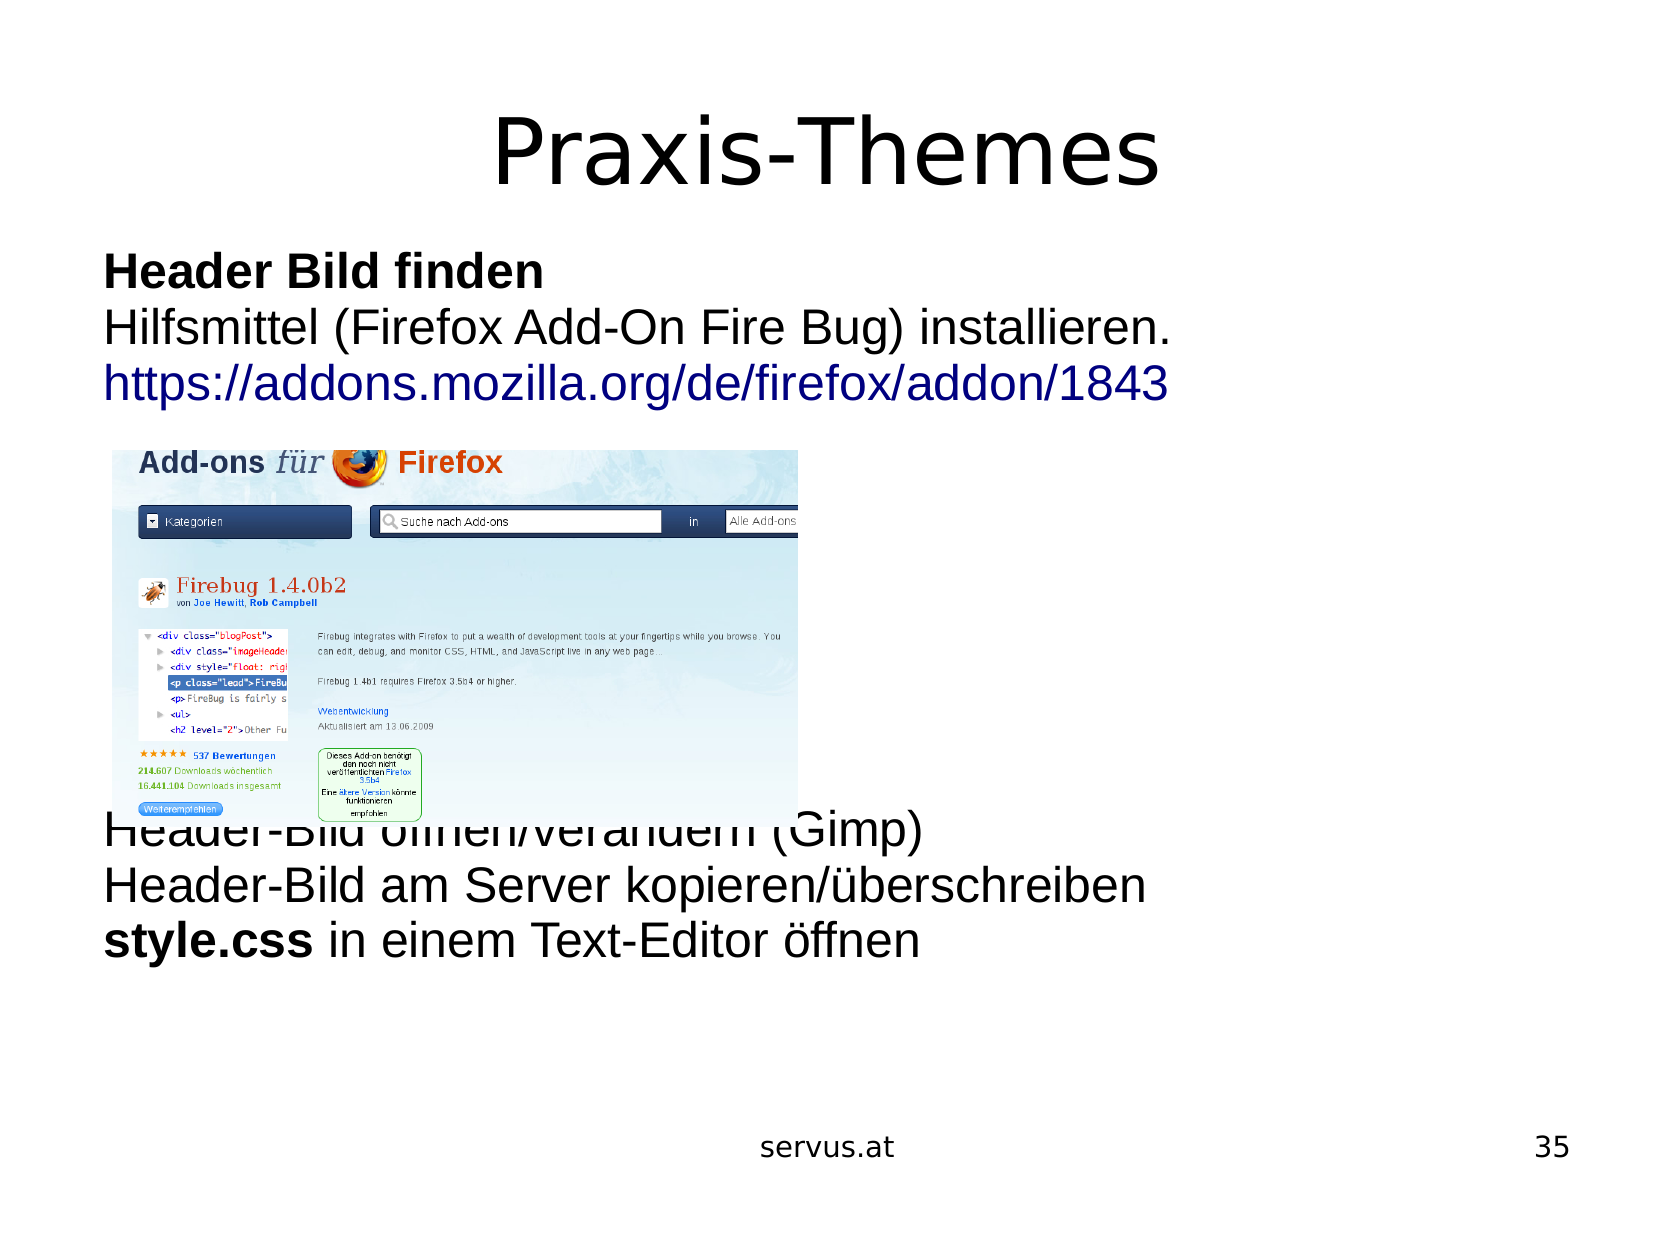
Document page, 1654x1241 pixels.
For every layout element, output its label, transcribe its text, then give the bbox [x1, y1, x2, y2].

title Praxis-Themes [82, 56, 1571, 250]
text_box Header Bild finden Hilfsmittel (Firefox Add-On Fire Bug) installieren. https://addons.mozilla.org/de/firefox/addon/1843 Header-Bild öffnen/verändern (Gimp) Header-Bild am Server kopieren/überschreiben style.css in einem Text-Editor öffnen [88, 236, 1595, 1241]
picture [112, 450, 798, 827]
